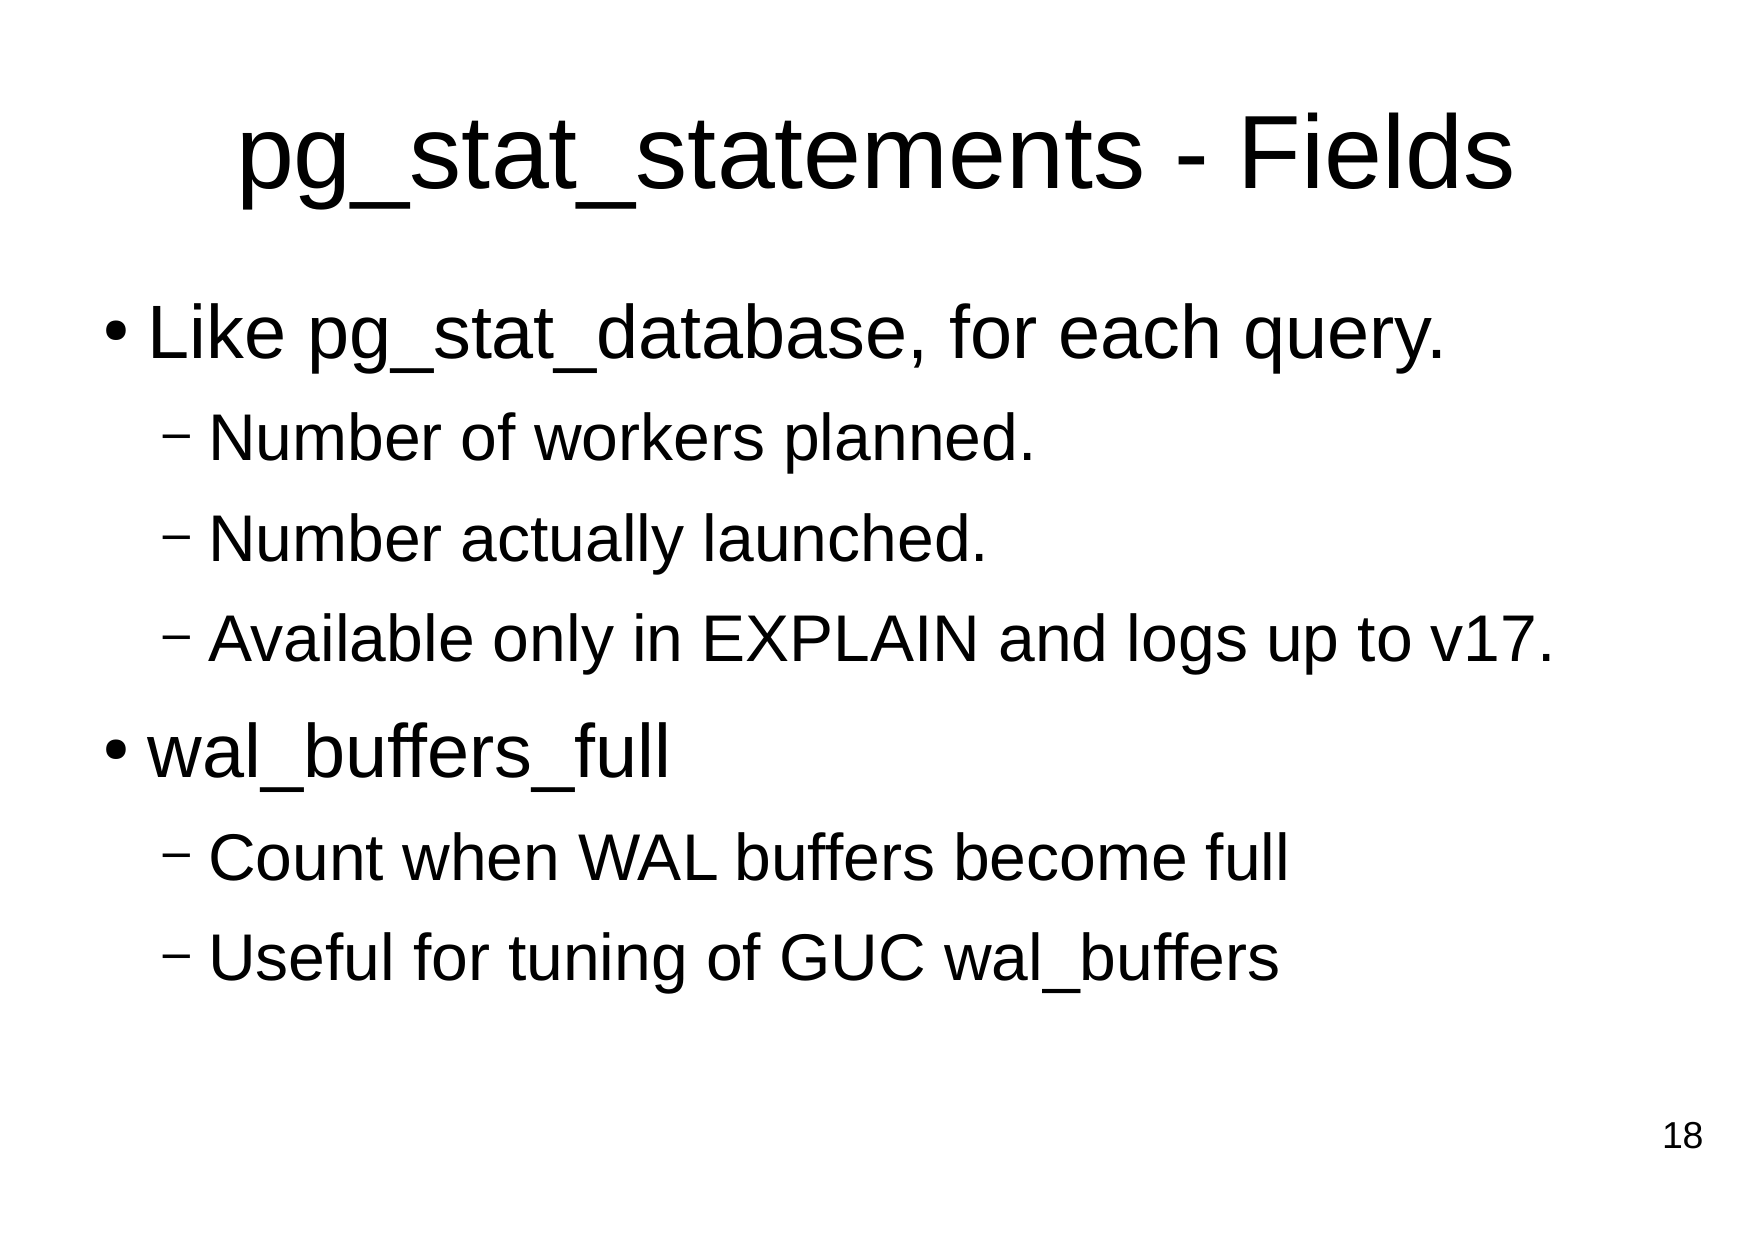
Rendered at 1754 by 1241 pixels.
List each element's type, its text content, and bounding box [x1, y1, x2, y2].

list Like pg_stat_database, for each query. Number of workers planned. Number actually launched. Available only in EXPLAIN and logs up to v17. wal_buffers_full Count when WAL buffers become full Useful for tuning of GUC wal_buffers [87, 290, 1667, 1010]
text_box <number> [1447, 1106, 1719, 1201]
title pg_stat_statements - Fields [87, 49, 1667, 257]
